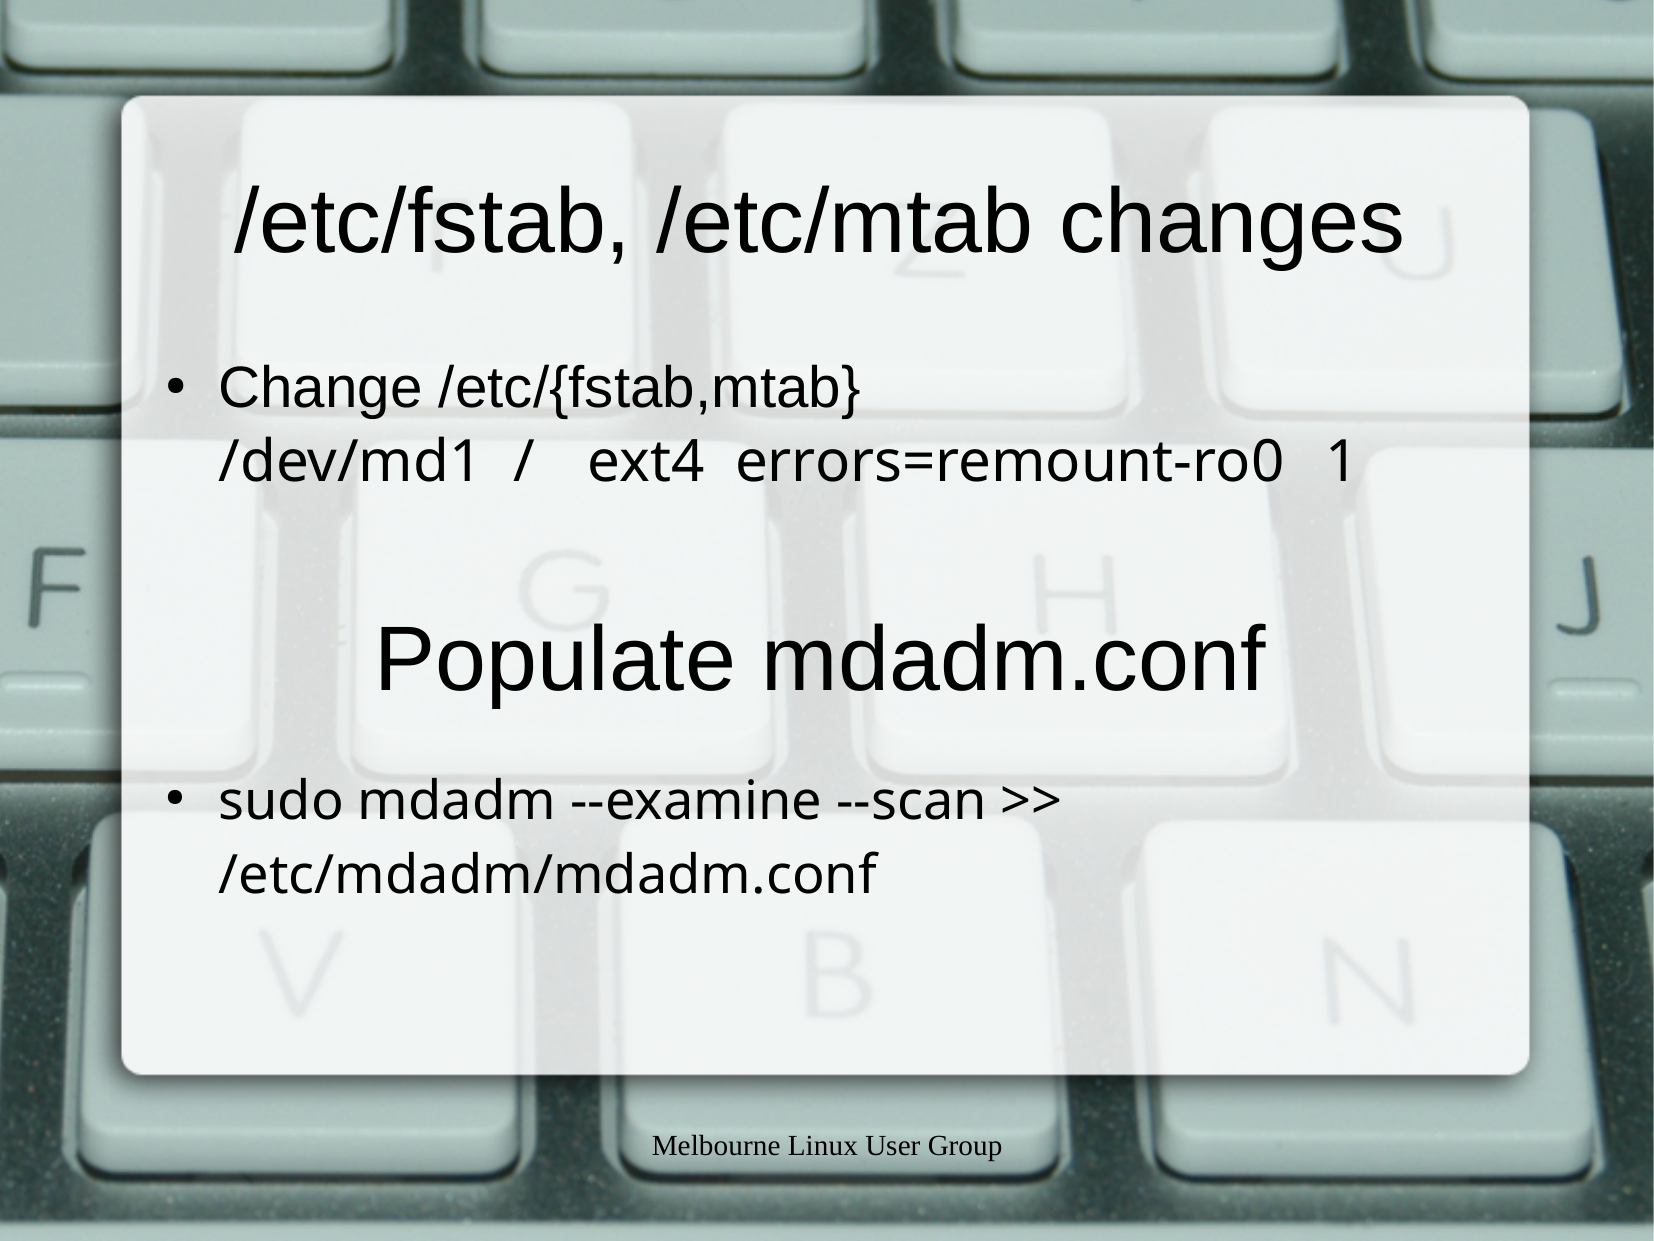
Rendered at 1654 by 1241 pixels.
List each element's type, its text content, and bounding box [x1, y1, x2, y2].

title Populate mdadm.conf [135, 562, 1506, 755]
list Change /etc/{fstab,mtab} /dev/md1 / ext4 errors=remount-ro 0 1 [147, 354, 1506, 532]
title /etc/fstab, /etc/mtab changes [135, 125, 1506, 318]
list sudo mdadm --examine --scan >> /etc/mdadm/mdadm.conf [147, 761, 1506, 939]
picture [0, 0, 1654, 1241]
